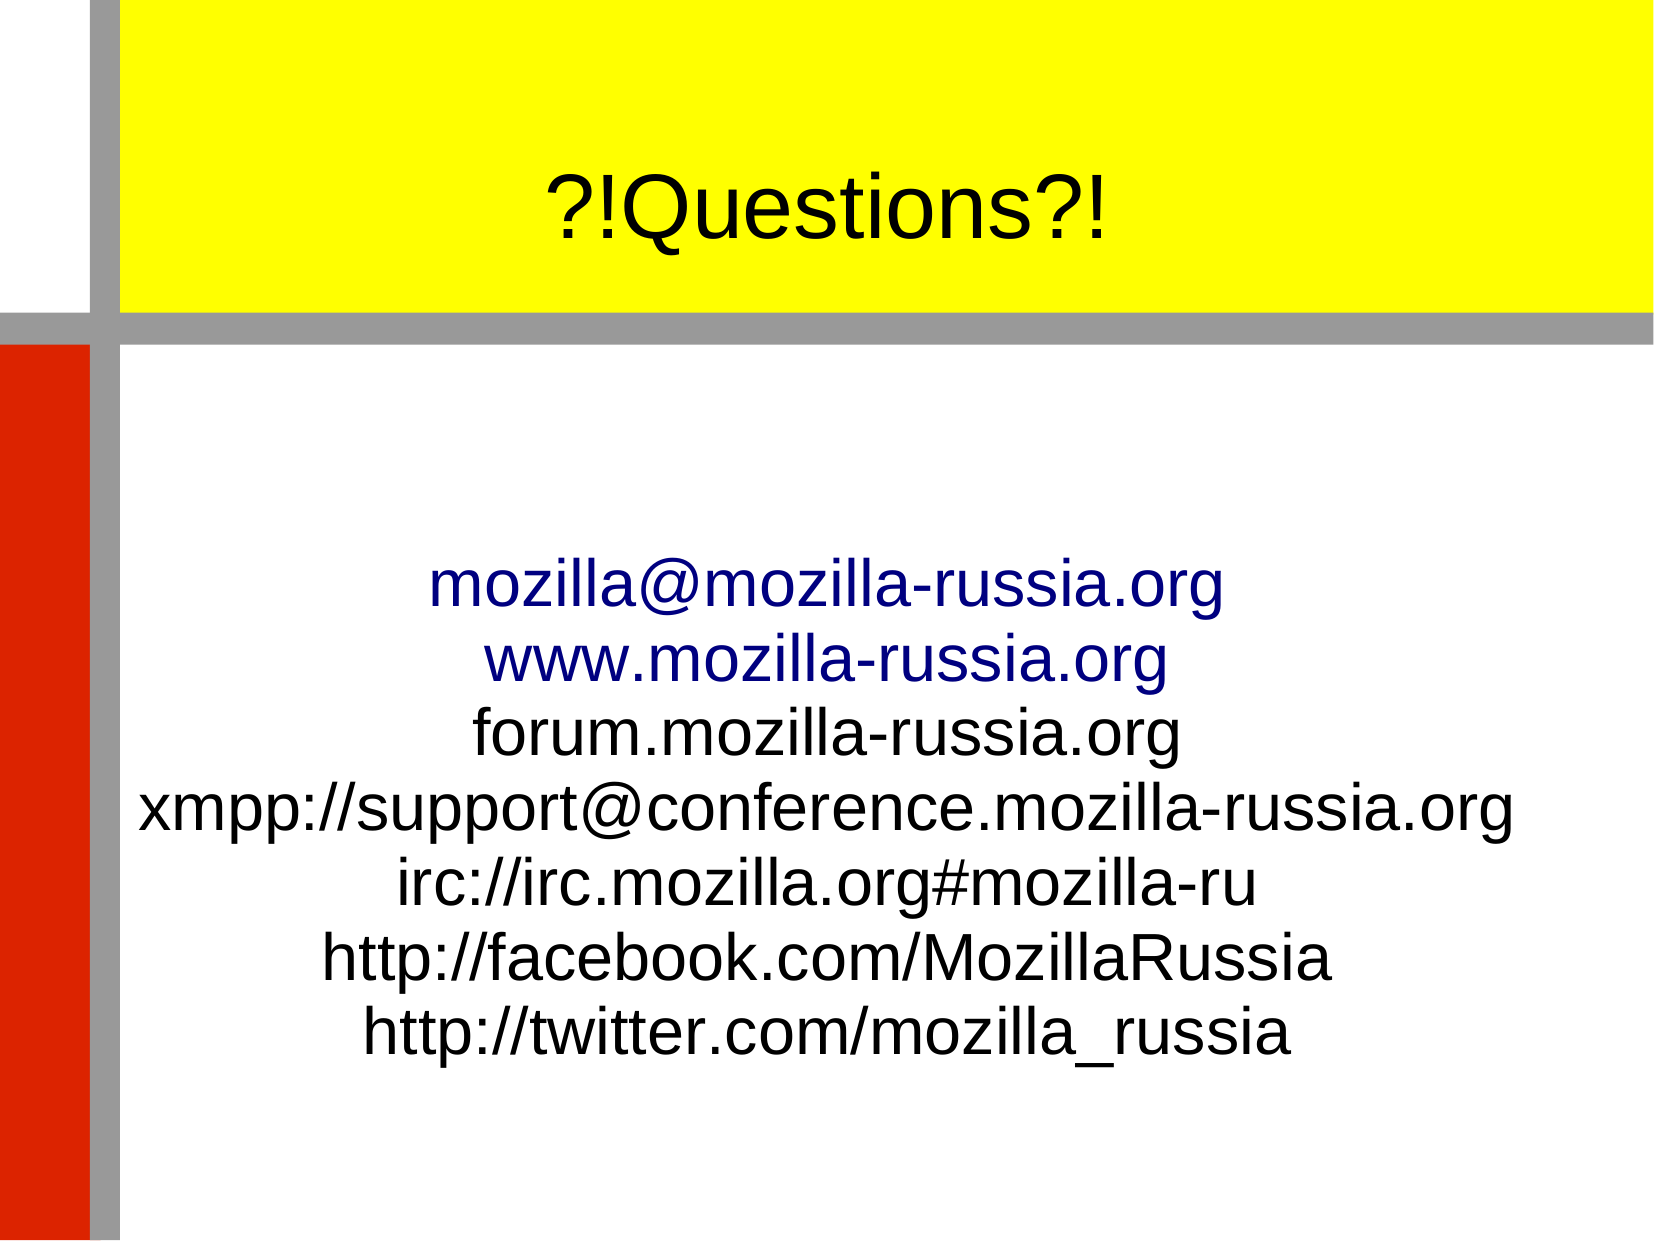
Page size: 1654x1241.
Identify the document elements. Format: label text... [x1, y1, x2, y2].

subtitle mozilla@mozilla-russia.org www.mozilla-russia.org forum.mozilla-russia.org xmpp://support@conference.mozilla-russia.org irc://irc.mozilla.org#mozilla-ru http://facebook.com/MozillaRussia http://twitter.com/mozilla_russia [121, 391, 1534, 1241]
title ?!Questions?! [121, 102, 1534, 311]
